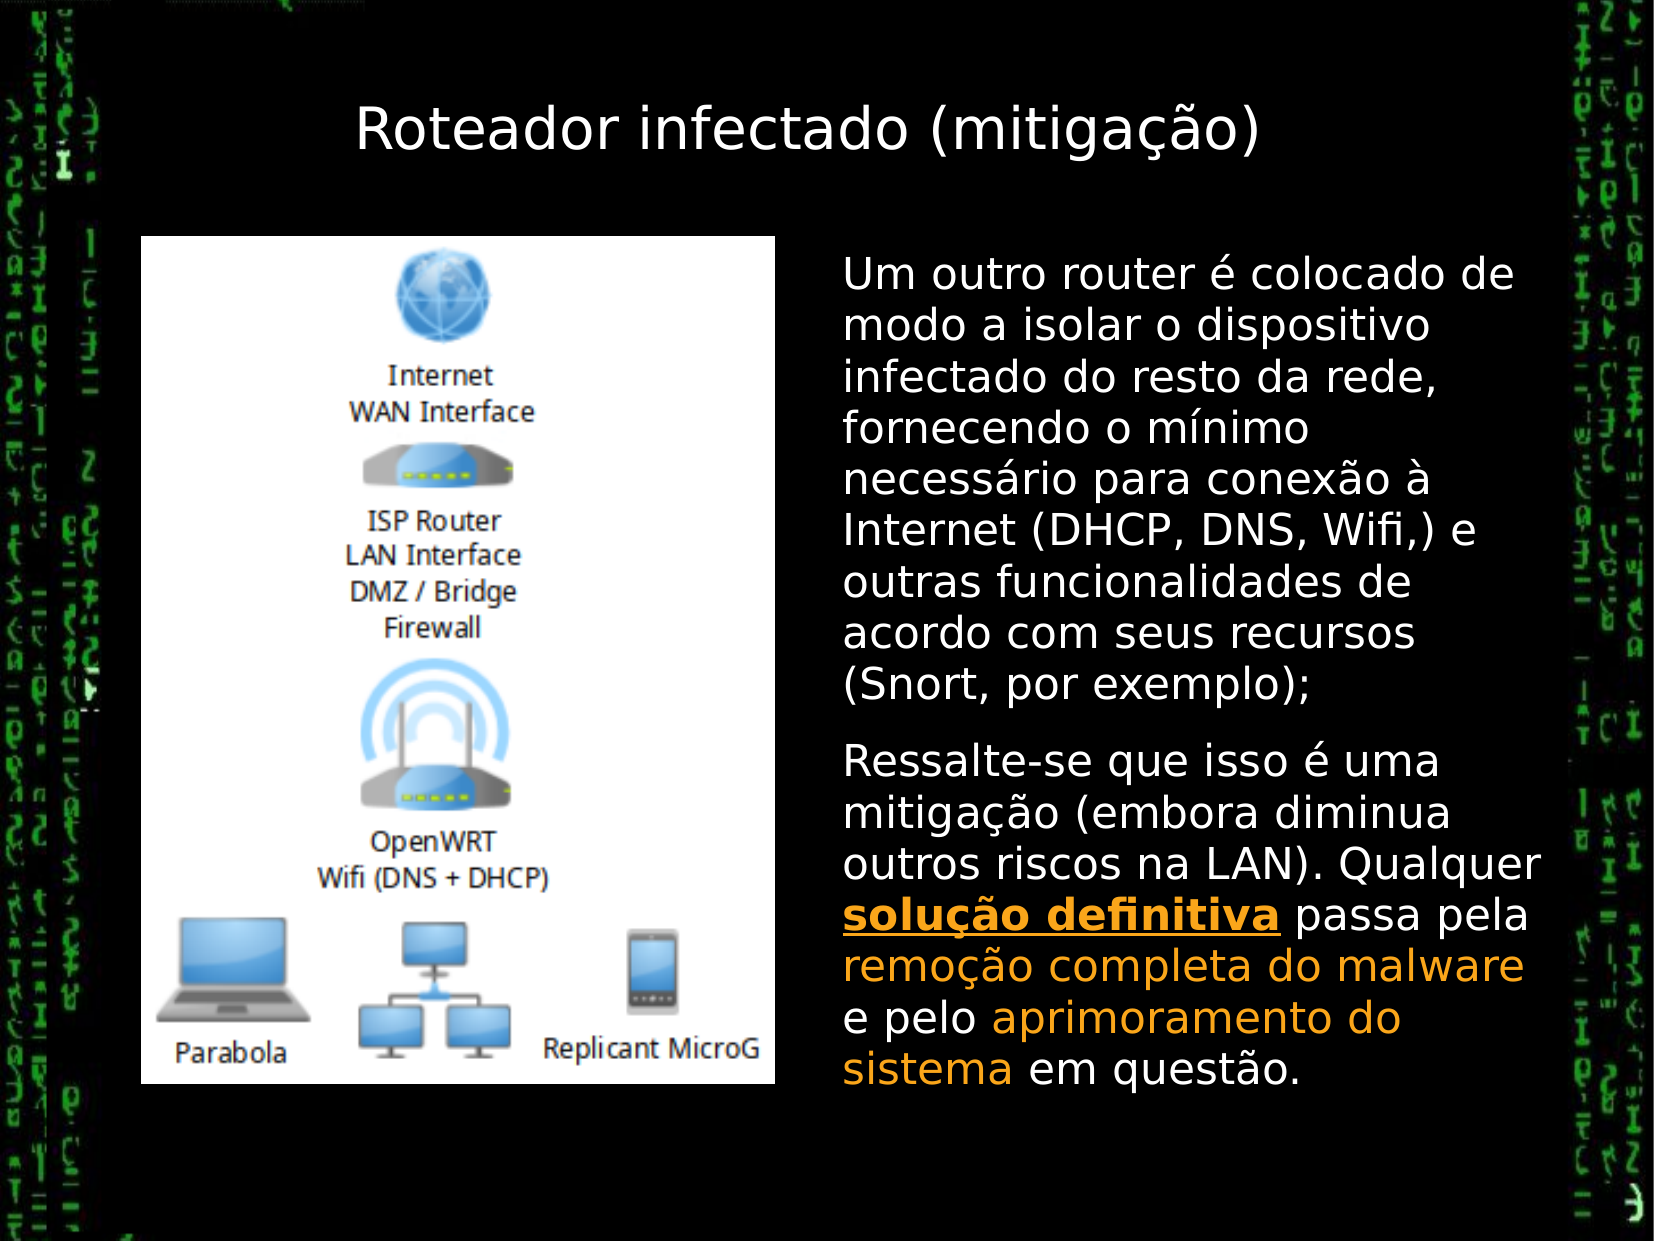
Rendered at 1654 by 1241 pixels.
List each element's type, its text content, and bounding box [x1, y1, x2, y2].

list Um outro router é colocado de modo a isolar o dispositivo infectado do resto da rede, fornecendo o mínimo necessário para conexão à Internet (DHCP, DNS, Wifi,) e outras funcionalidades de acordo com seus recursos (Snort, por exemplo); Ressalte-se que isso é uma mitigação (embora diminua outros riscos na LAN). Qualquer solução definitiva passa pela remoção completa do malware e pelo aprimoramento do sistema em questão. [780, 248, 1549, 1123]
title Roteador infectado (mitigação) [64, 25, 1554, 233]
picture [0, 0, 1654, 1241]
